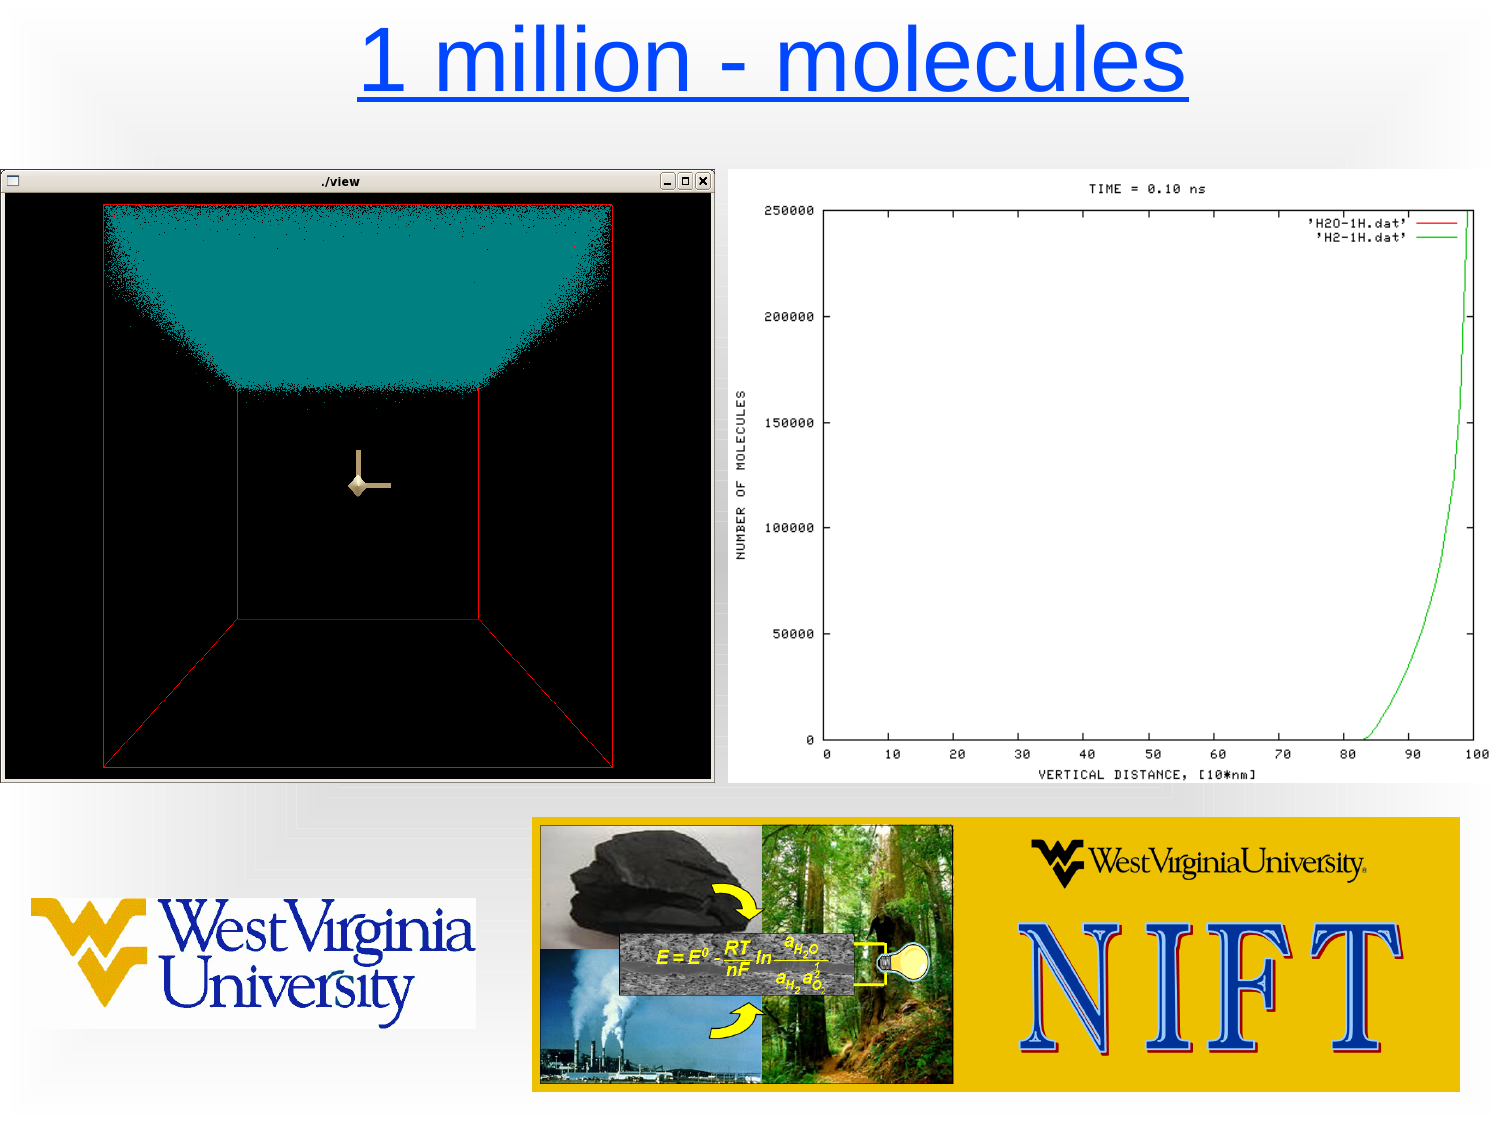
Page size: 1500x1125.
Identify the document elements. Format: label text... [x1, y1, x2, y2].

picture [532, 817, 1460, 1092]
picture [728, 169, 1497, 783]
title 1 million - molecules [135, 8, 1411, 112]
picture [0, 169, 715, 783]
